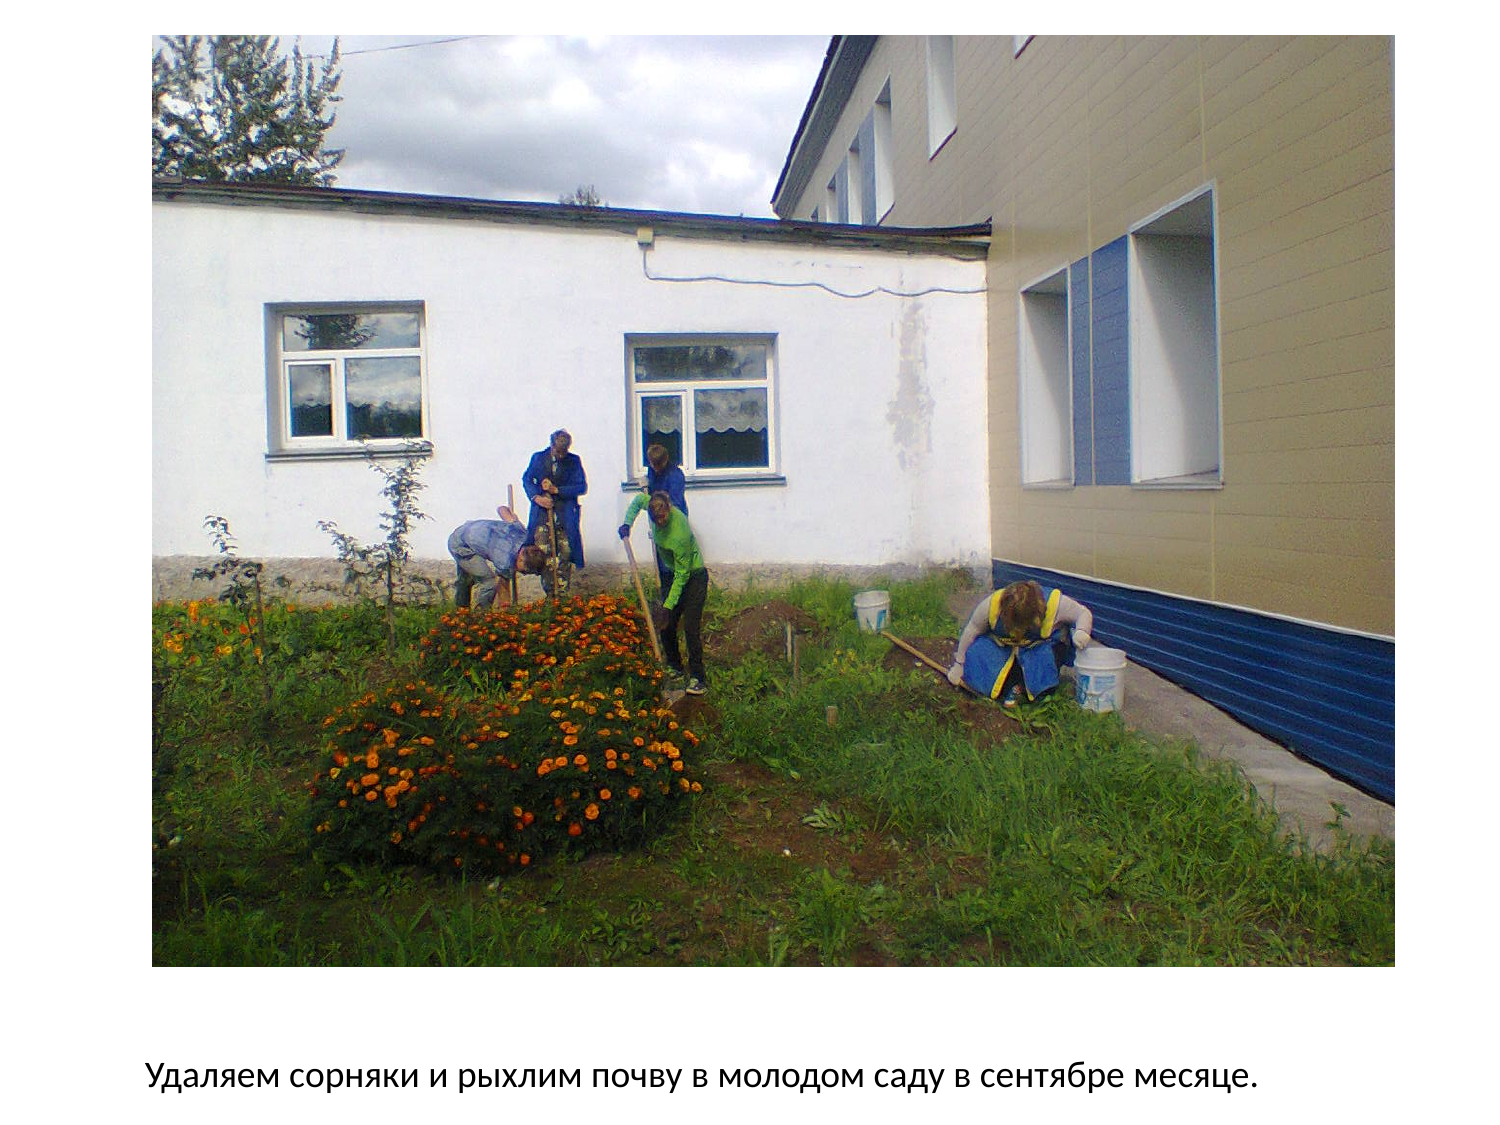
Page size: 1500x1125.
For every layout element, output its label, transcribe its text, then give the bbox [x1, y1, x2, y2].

text_box Удаляем сорняки и рыхлим почву в молодом саду в сентябре месяце. [130, 1042, 1276, 1103]
picture [152, 35, 1395, 967]
